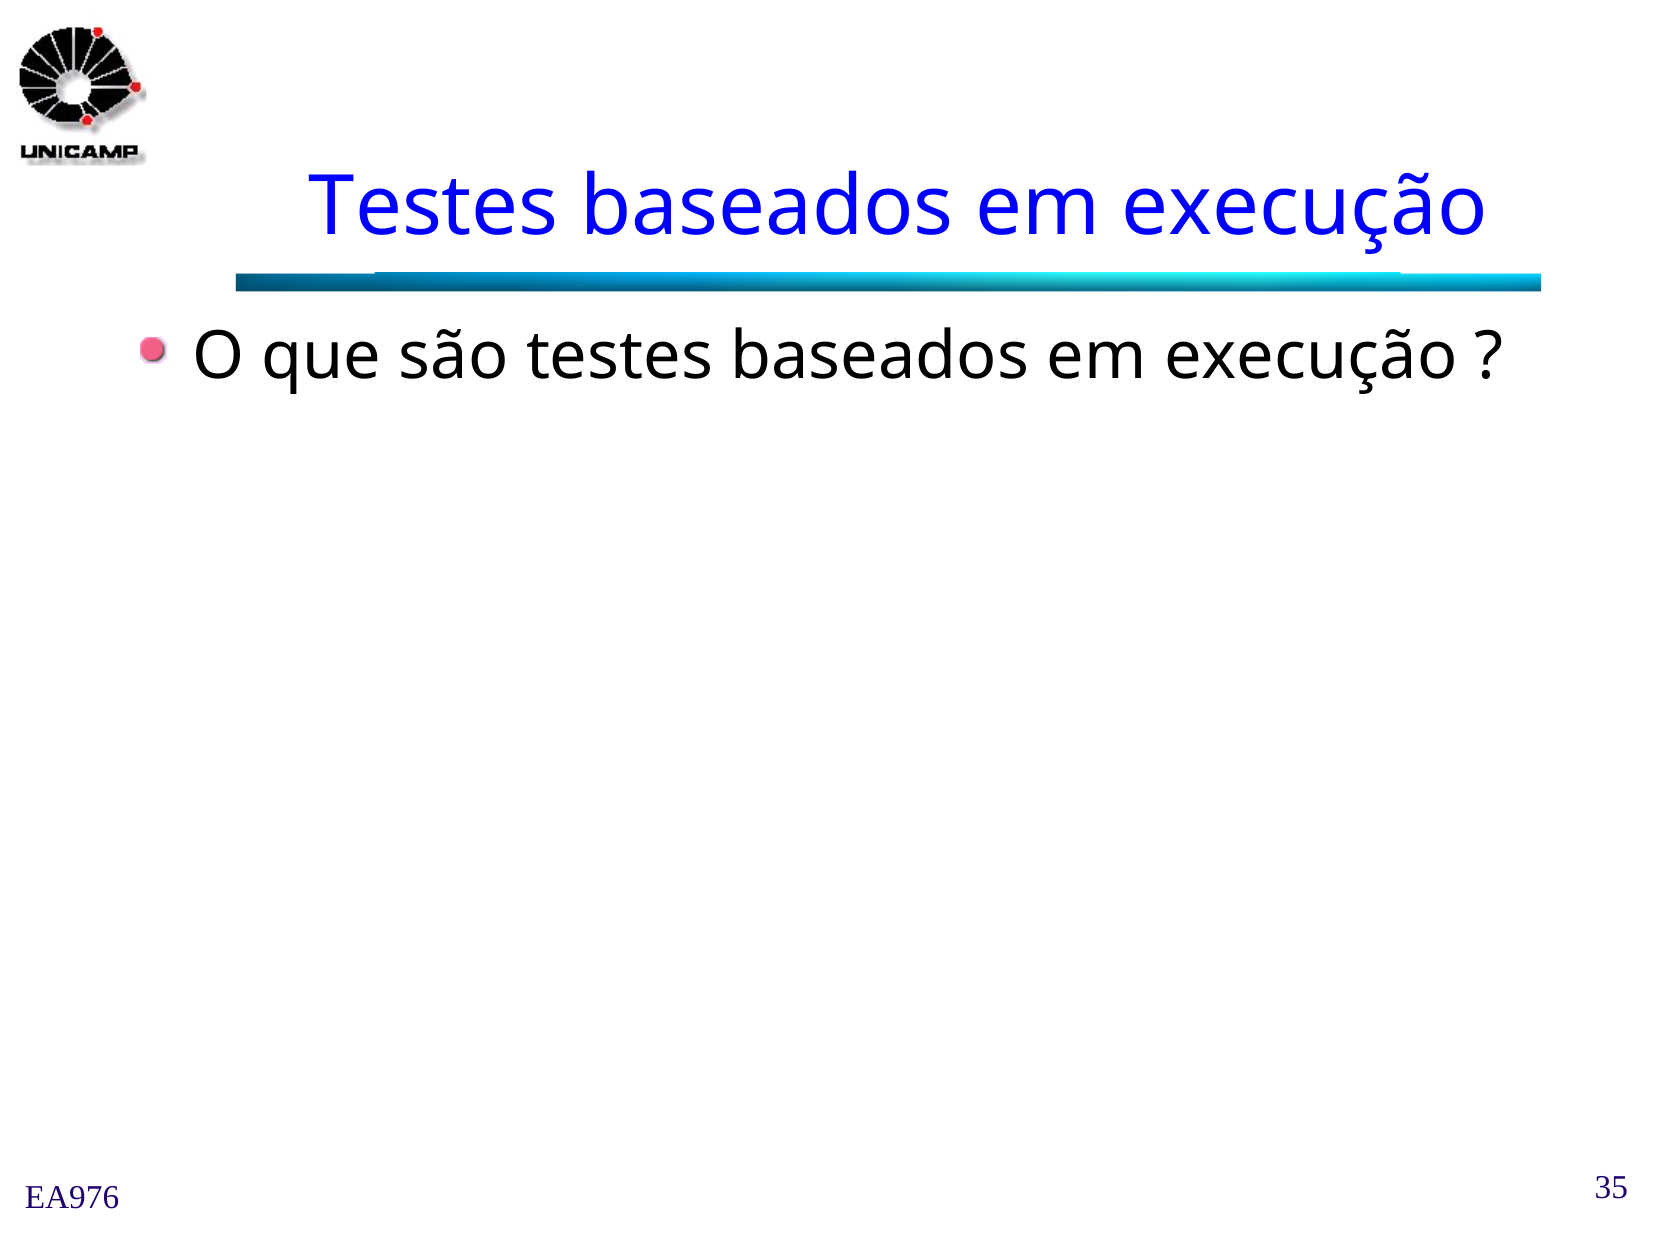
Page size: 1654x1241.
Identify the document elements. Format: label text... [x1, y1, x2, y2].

title Testes baseados em execução [264, 27, 1534, 257]
list O que são testes baseados em execução ? [121, 309, 1534, 1182]
picture [125, 272, 1654, 295]
